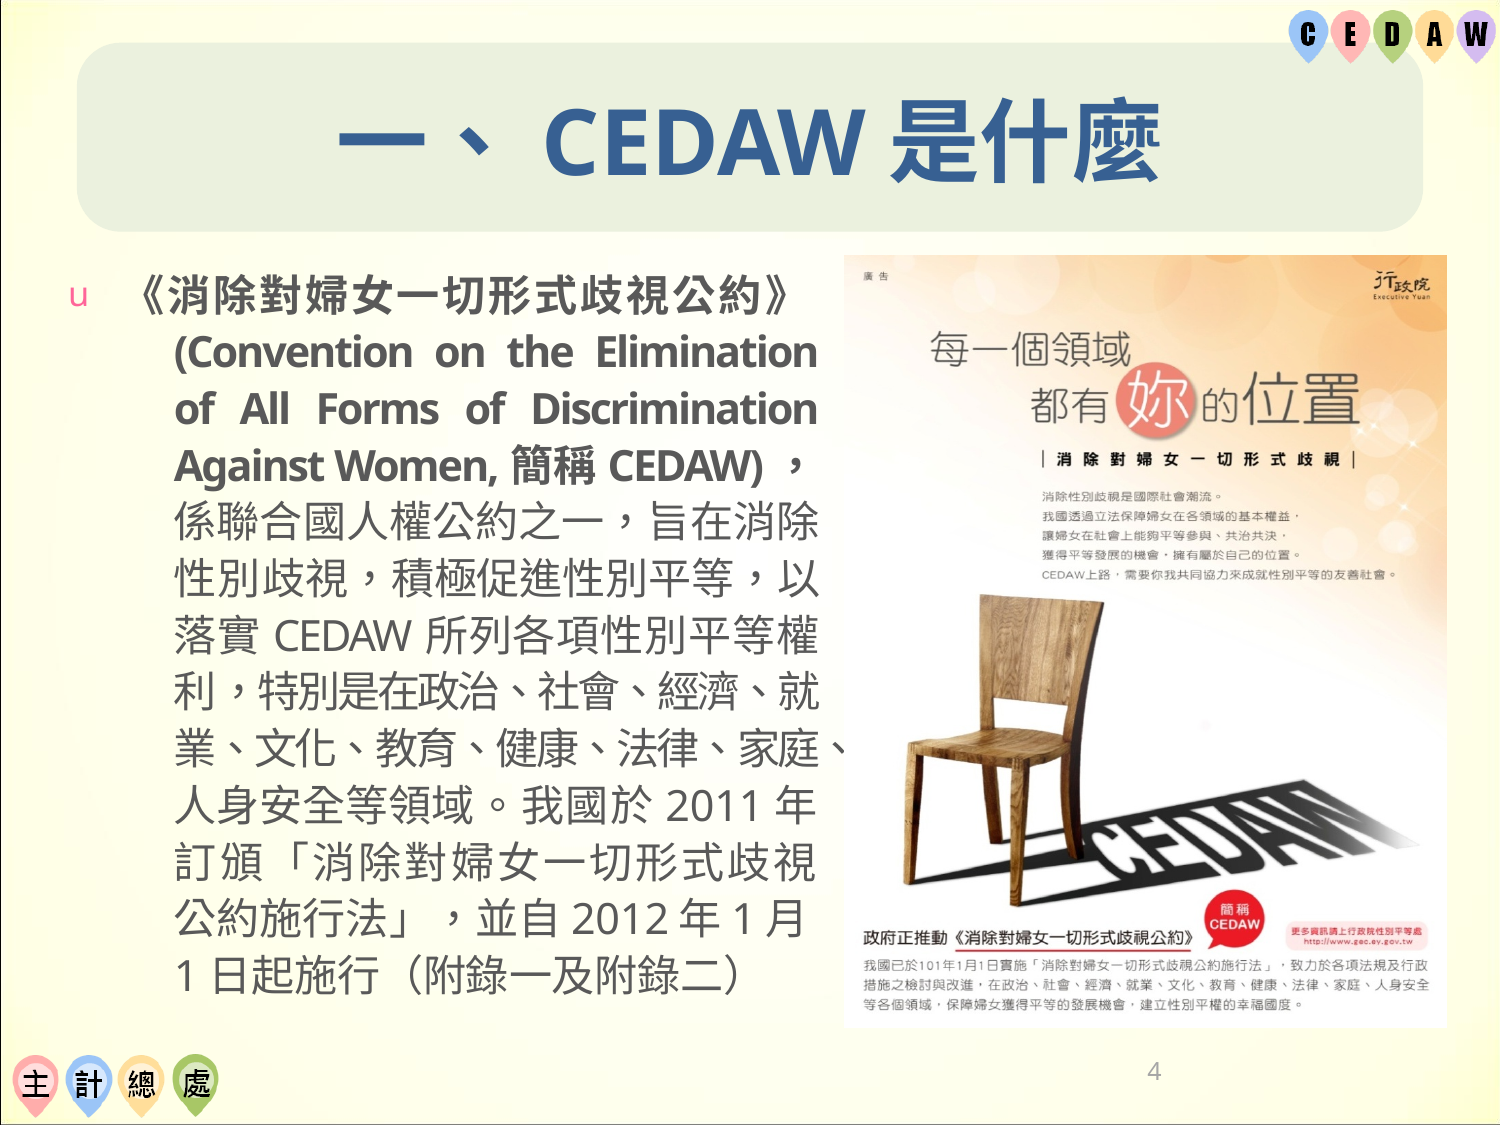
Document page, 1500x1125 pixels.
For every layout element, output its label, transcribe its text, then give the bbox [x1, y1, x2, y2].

list 《消除對婦女一切形式歧視公約》(Convention on the Elimination of All Forms of Discrimination Against Women,簡稱CEDAW)，係聯合國人權公約之一，旨在消除性別歧視，積極促進性別平等，以落實CEDAW所列各項性別平等權利，特別是在政治、社會、經濟、就業、文化、教育、健康、法律、家庭、人身安全等領域。我國於2011年訂頒「消除對婦女一切形式歧視公約施行法」，並自2012年1月1日起施行（附錄一及附錄二） [53, 255, 833, 1040]
picture [844, 255, 1447, 1028]
text_box [1132, 1042, 1483, 1103]
title 一、CEDAW是什麼 [75, 45, 1426, 233]
